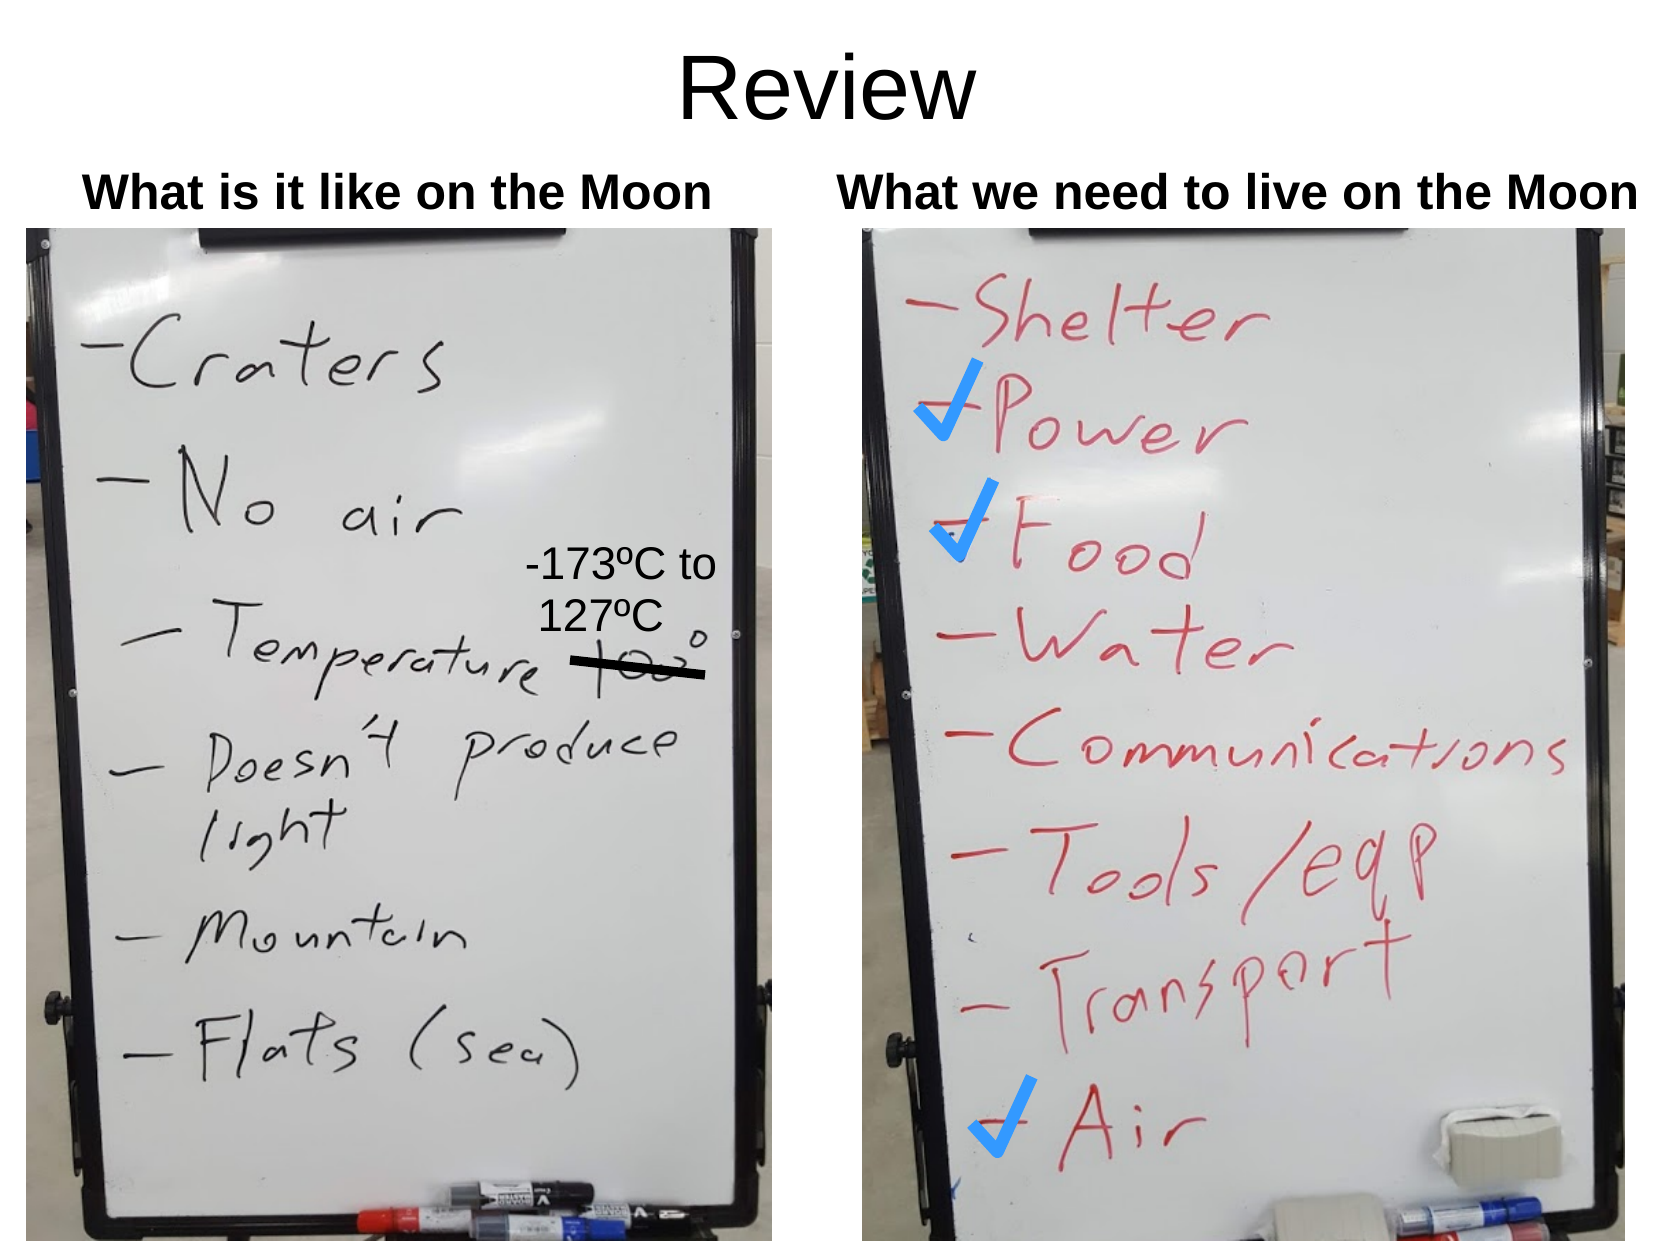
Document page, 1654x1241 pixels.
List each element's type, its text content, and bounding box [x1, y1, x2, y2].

picture [26, 228, 772, 1241]
text_box What we need to live on the Moon [810, 157, 1654, 228]
title Review [82, 0, 1571, 192]
text_box -173ºC to 127ºC [510, 531, 841, 649]
picture [862, 228, 1625, 1241]
text_box What is it like on the Moon [15, 157, 781, 228]
